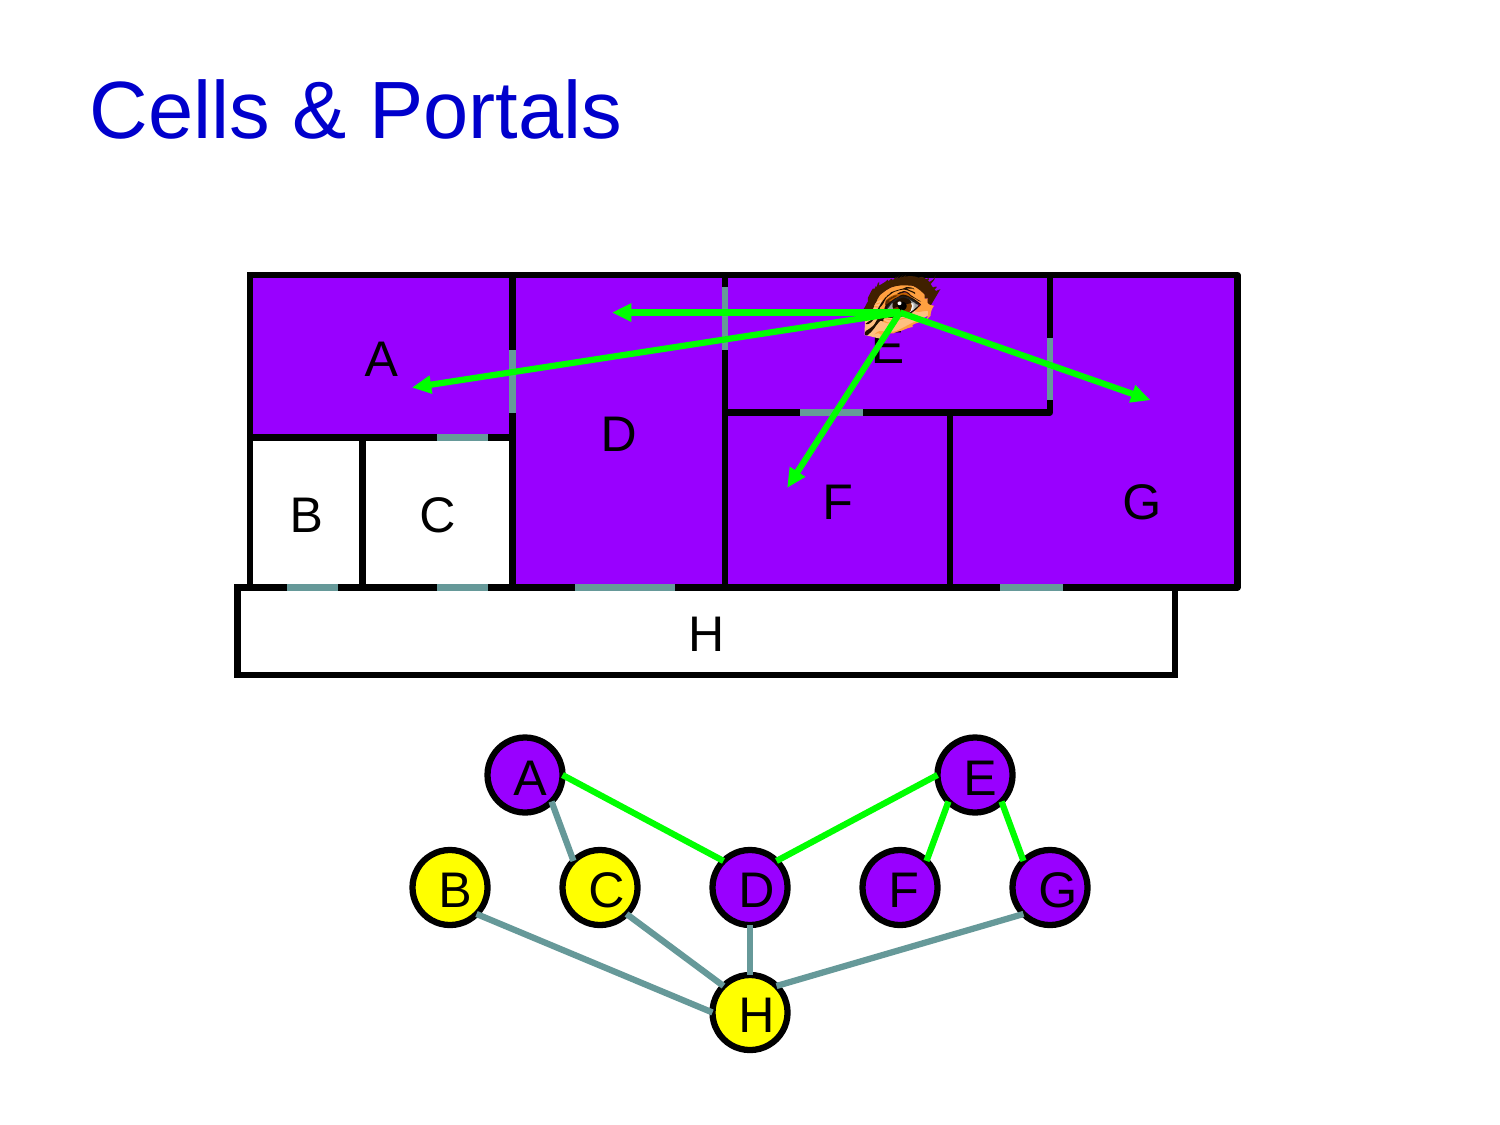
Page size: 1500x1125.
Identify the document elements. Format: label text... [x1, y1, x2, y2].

text_box G [1107, 462, 1177, 538]
text_box D [512, 344, 725, 587]
text_box H [712, 975, 788, 1051]
text_box B [412, 849, 488, 926]
title Cells & Portals [74, 20, 1313, 163]
text_box C [562, 849, 638, 926]
text_box E [906, 275, 935, 281]
text_box A [487, 737, 563, 813]
text_box E [728, 316, 850, 335]
text_box E [724, 322, 874, 413]
text_box H [237, 587, 1175, 676]
text_box [863, 274, 941, 318]
text_box [891, 317, 918, 334]
text_box F [862, 849, 938, 926]
text_box [950, 274, 1238, 588]
text_box C [363, 437, 513, 588]
text_box E [937, 737, 1013, 813]
text_box D [712, 849, 788, 925]
text_box E [724, 275, 898, 309]
text_box D [512, 274, 725, 368]
text_box E [929, 275, 1050, 360]
text_box [864, 318, 892, 339]
text_box F [725, 413, 950, 588]
text_box E [843, 323, 1050, 413]
text_box G [1012, 849, 1088, 926]
text_box B [249, 437, 363, 588]
text_box A [249, 274, 512, 437]
